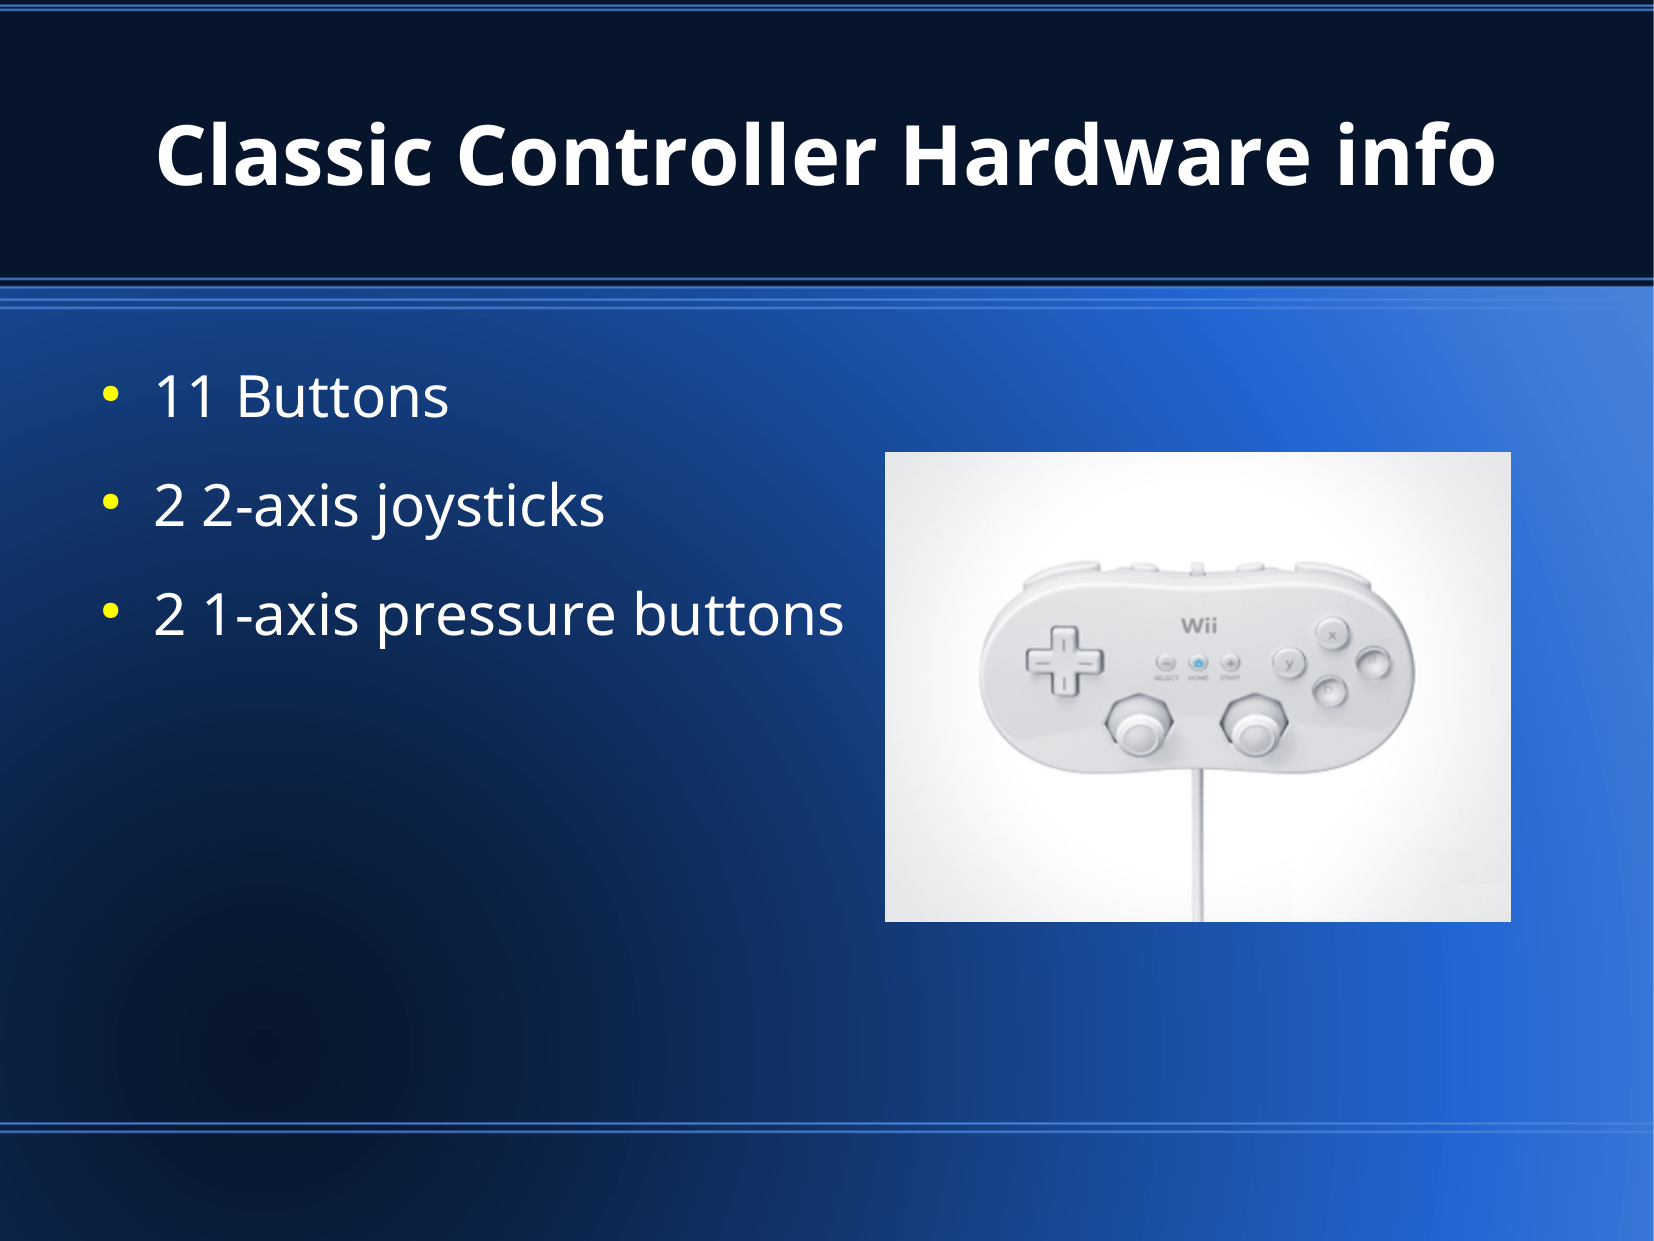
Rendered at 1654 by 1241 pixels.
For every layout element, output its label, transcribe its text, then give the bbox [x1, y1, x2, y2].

picture [0, 0, 1654, 1241]
title Classic Controller Hardware info [82, 49, 1571, 257]
list 11 Buttons 2 2-axis joysticks 2 1-axis pressure buttons [82, 355, 1571, 1174]
